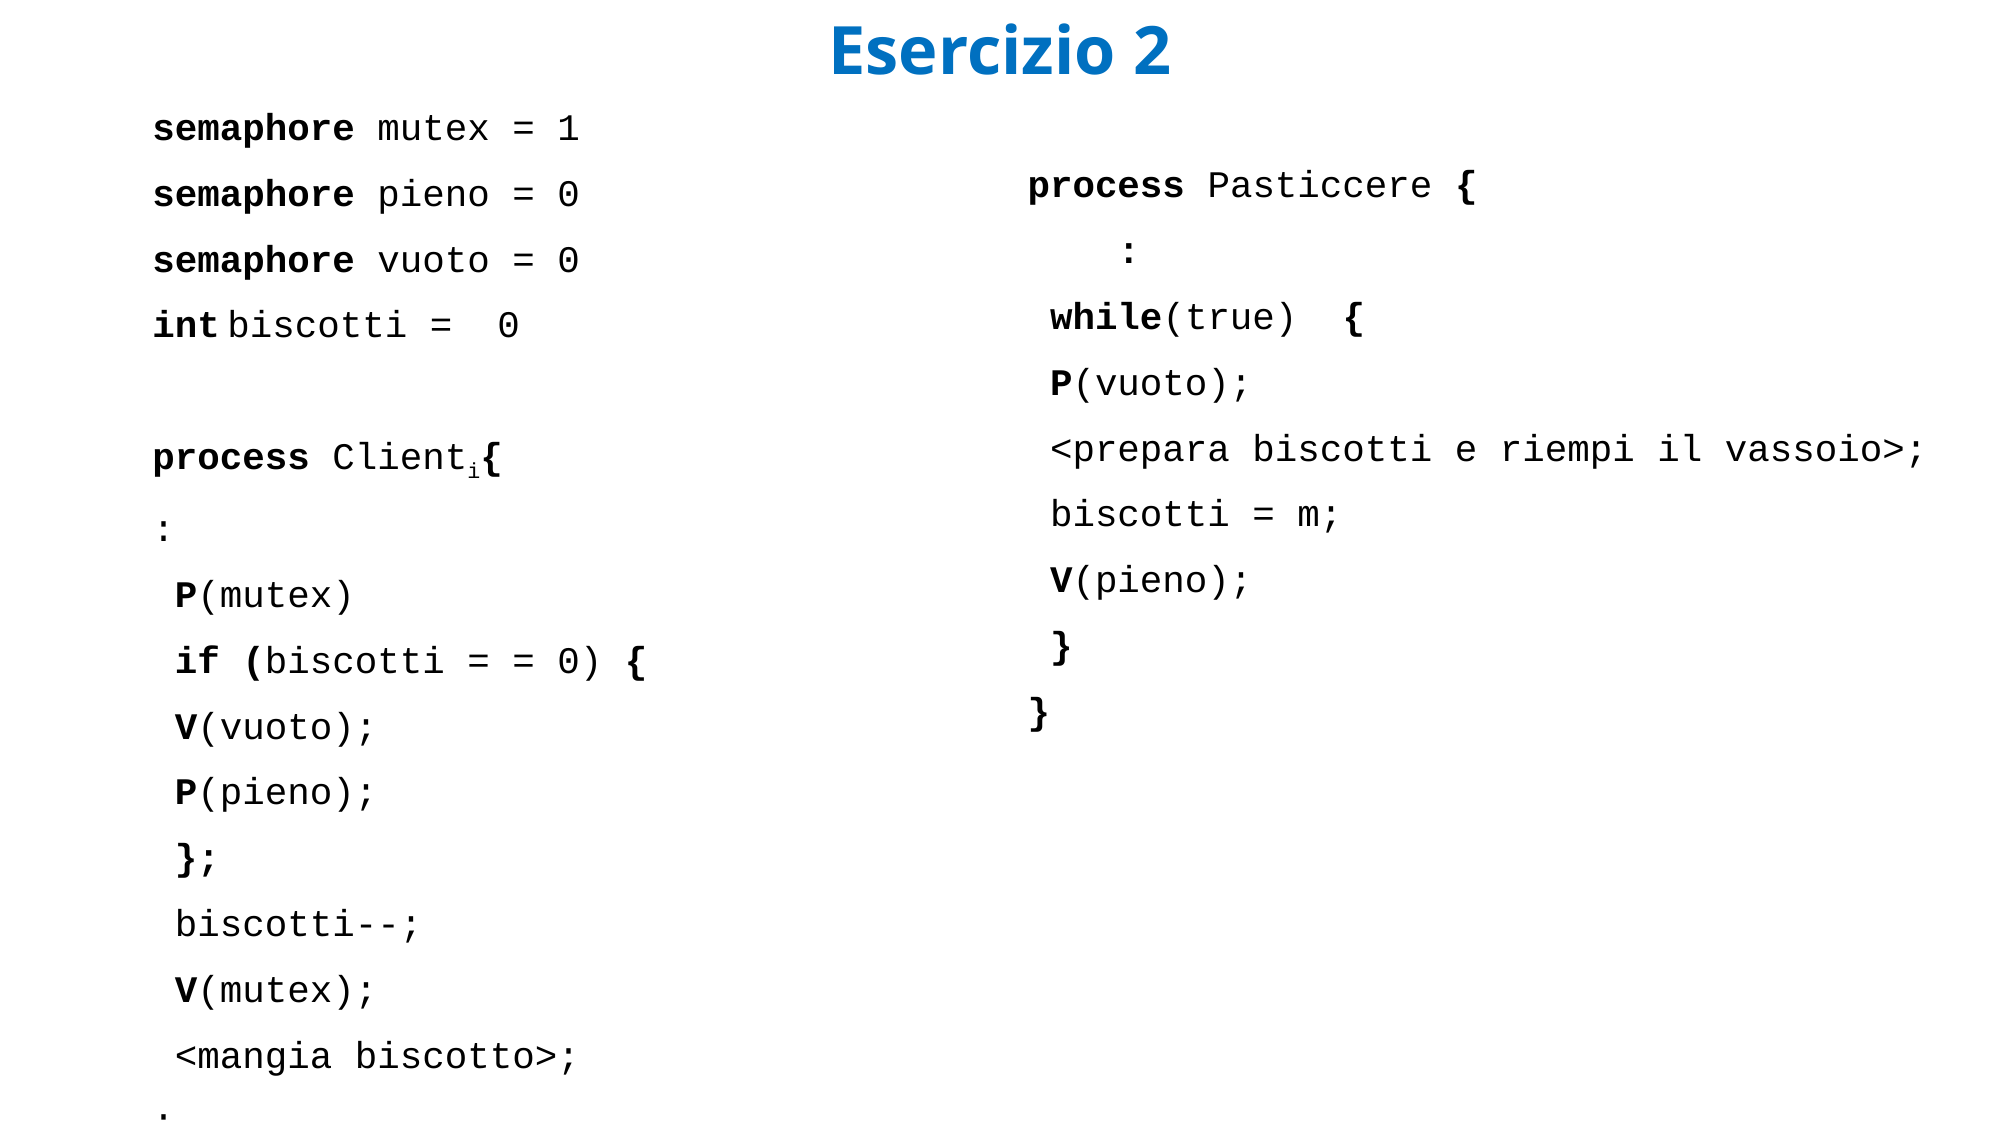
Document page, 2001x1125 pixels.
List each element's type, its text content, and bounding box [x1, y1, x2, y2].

list semaphore mutex = 1 semaphore pieno = 0 semaphore vuoto = 0 int biscotti = 0 process Clienti{ : P(mutex) if (biscotti = = 0) { V(vuoto); P(pieno); }; biscotti--; V(mutex); <mangia biscotto>; : } [137, 95, 988, 1125]
list process Pasticcere { : while(true) { P(vuoto); <prepara biscotti e riempi il vassoio>; biscotti = m; V(pieno); } } [1012, 152, 1953, 974]
title Esercizio 2 [137, 0, 1863, 96]
